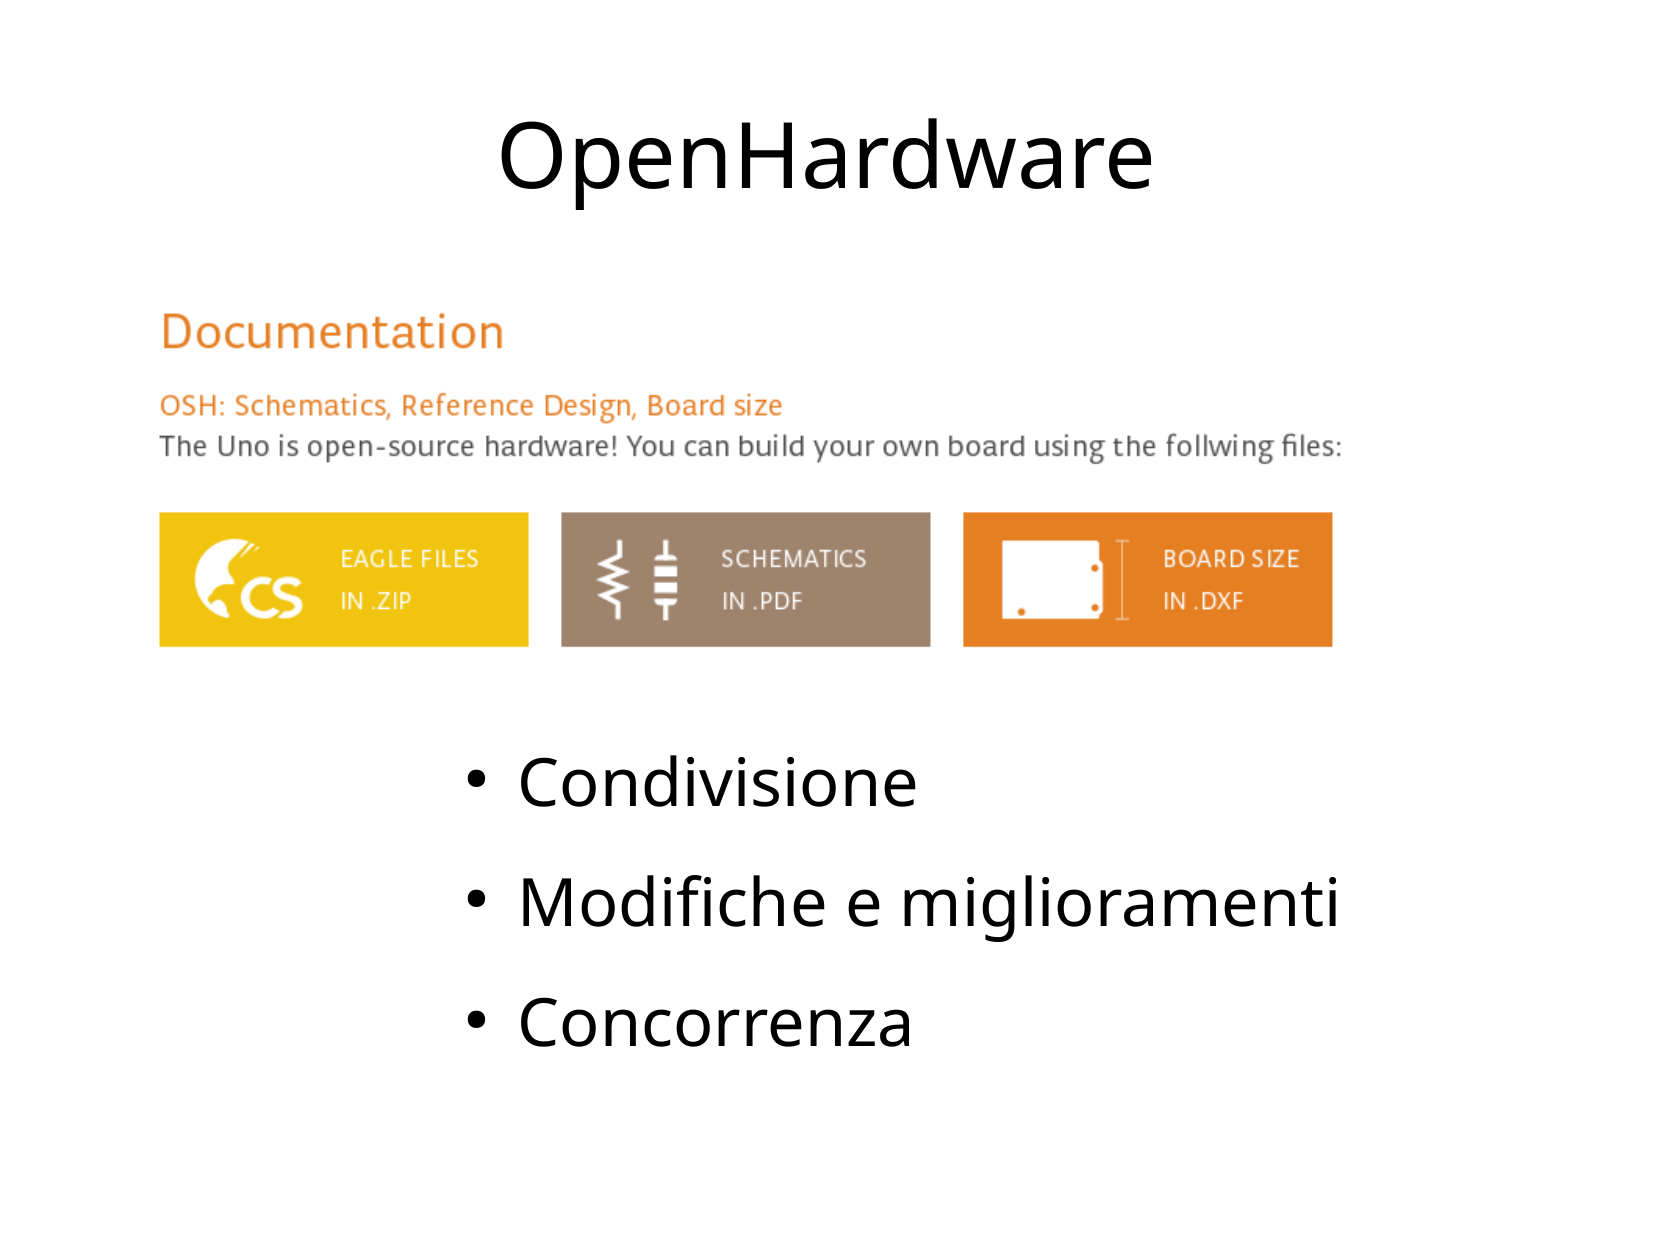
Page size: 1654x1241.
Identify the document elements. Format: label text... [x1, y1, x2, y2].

picture [55, 253, 1561, 706]
list Condivisione Modifiche e miglioramenti Concorrenza [446, 735, 1654, 1241]
title OpenHardware [82, 49, 1571, 257]
